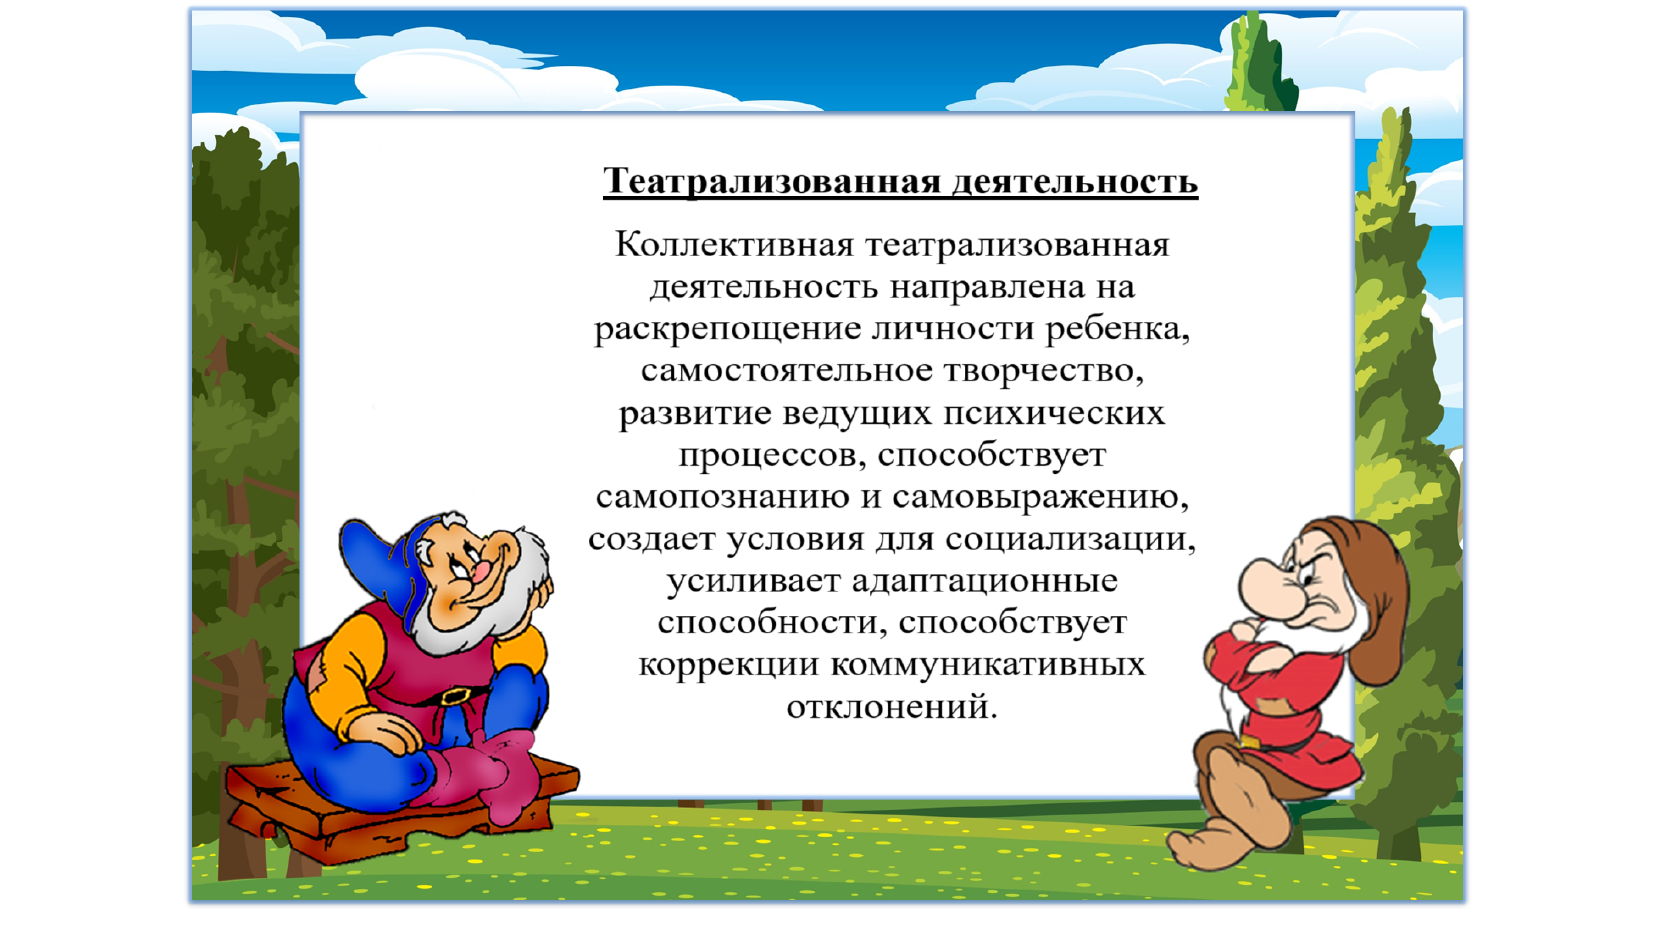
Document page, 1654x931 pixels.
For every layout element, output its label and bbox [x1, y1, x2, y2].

picture [177, 0, 1477, 916]
